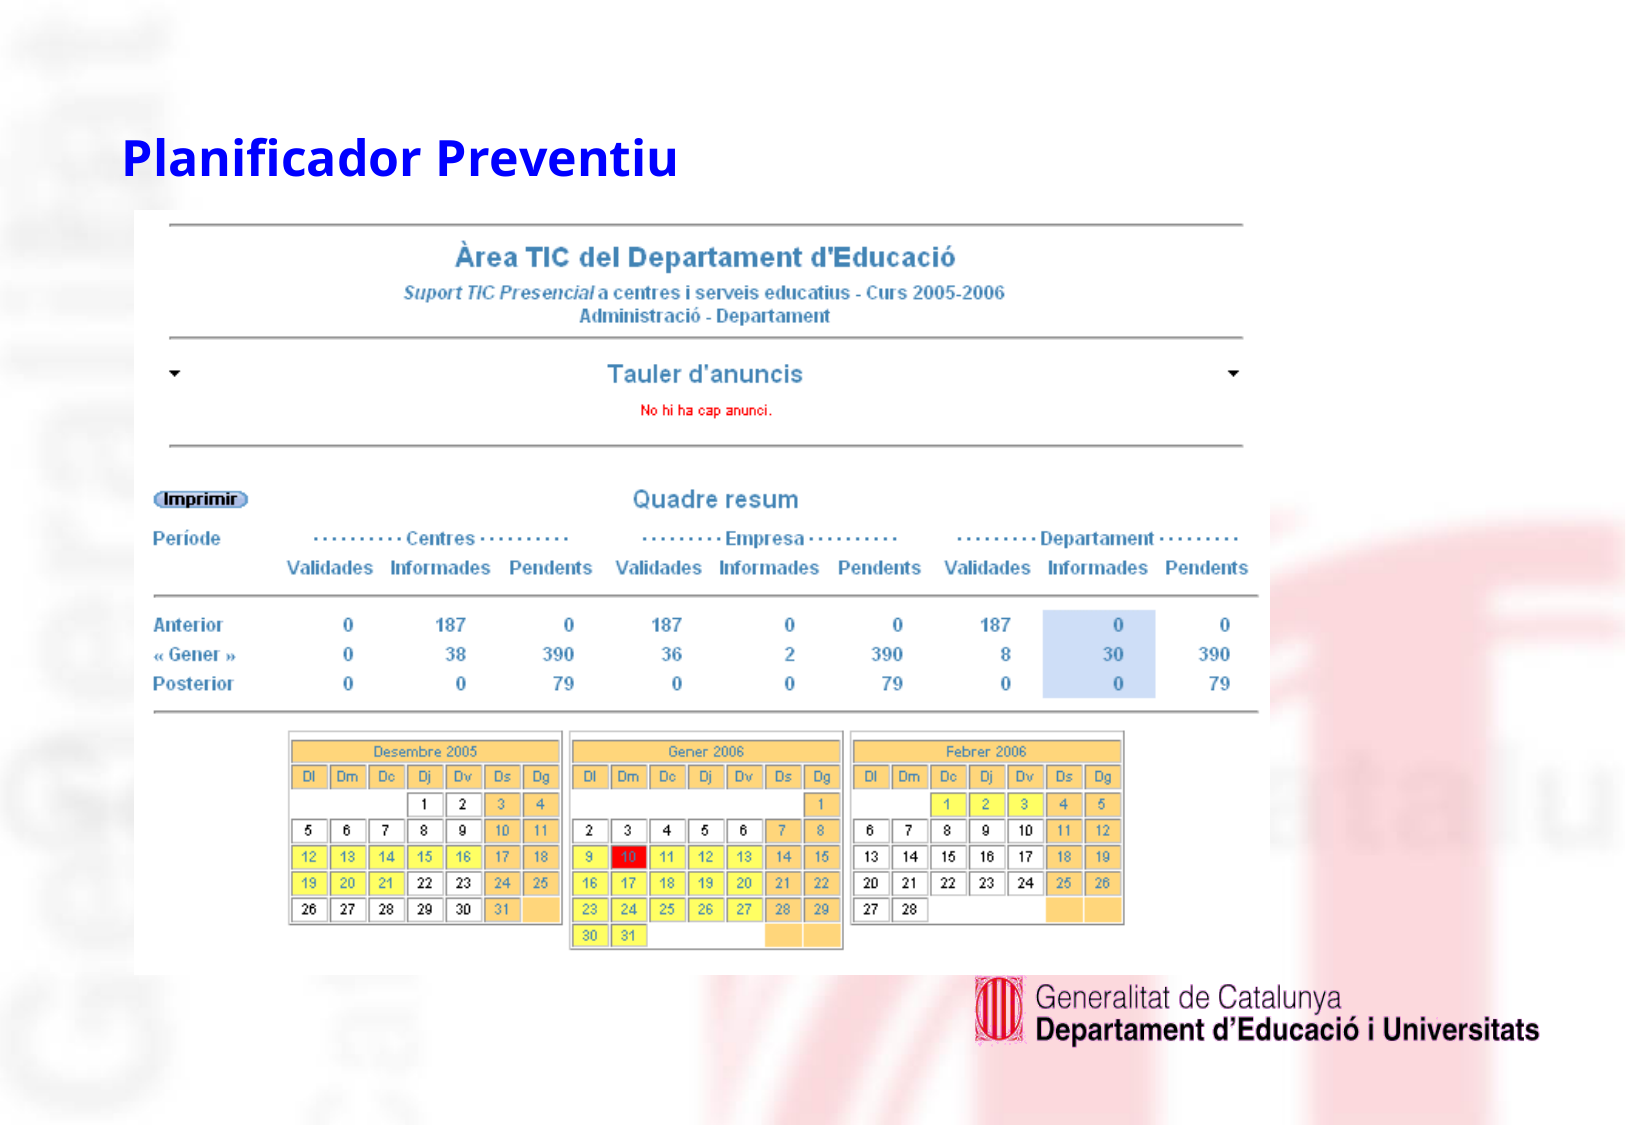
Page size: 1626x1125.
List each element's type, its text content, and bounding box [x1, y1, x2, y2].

picture [0, 0, 1626, 1125]
title Planificador Preventiu [121, 107, 1151, 207]
